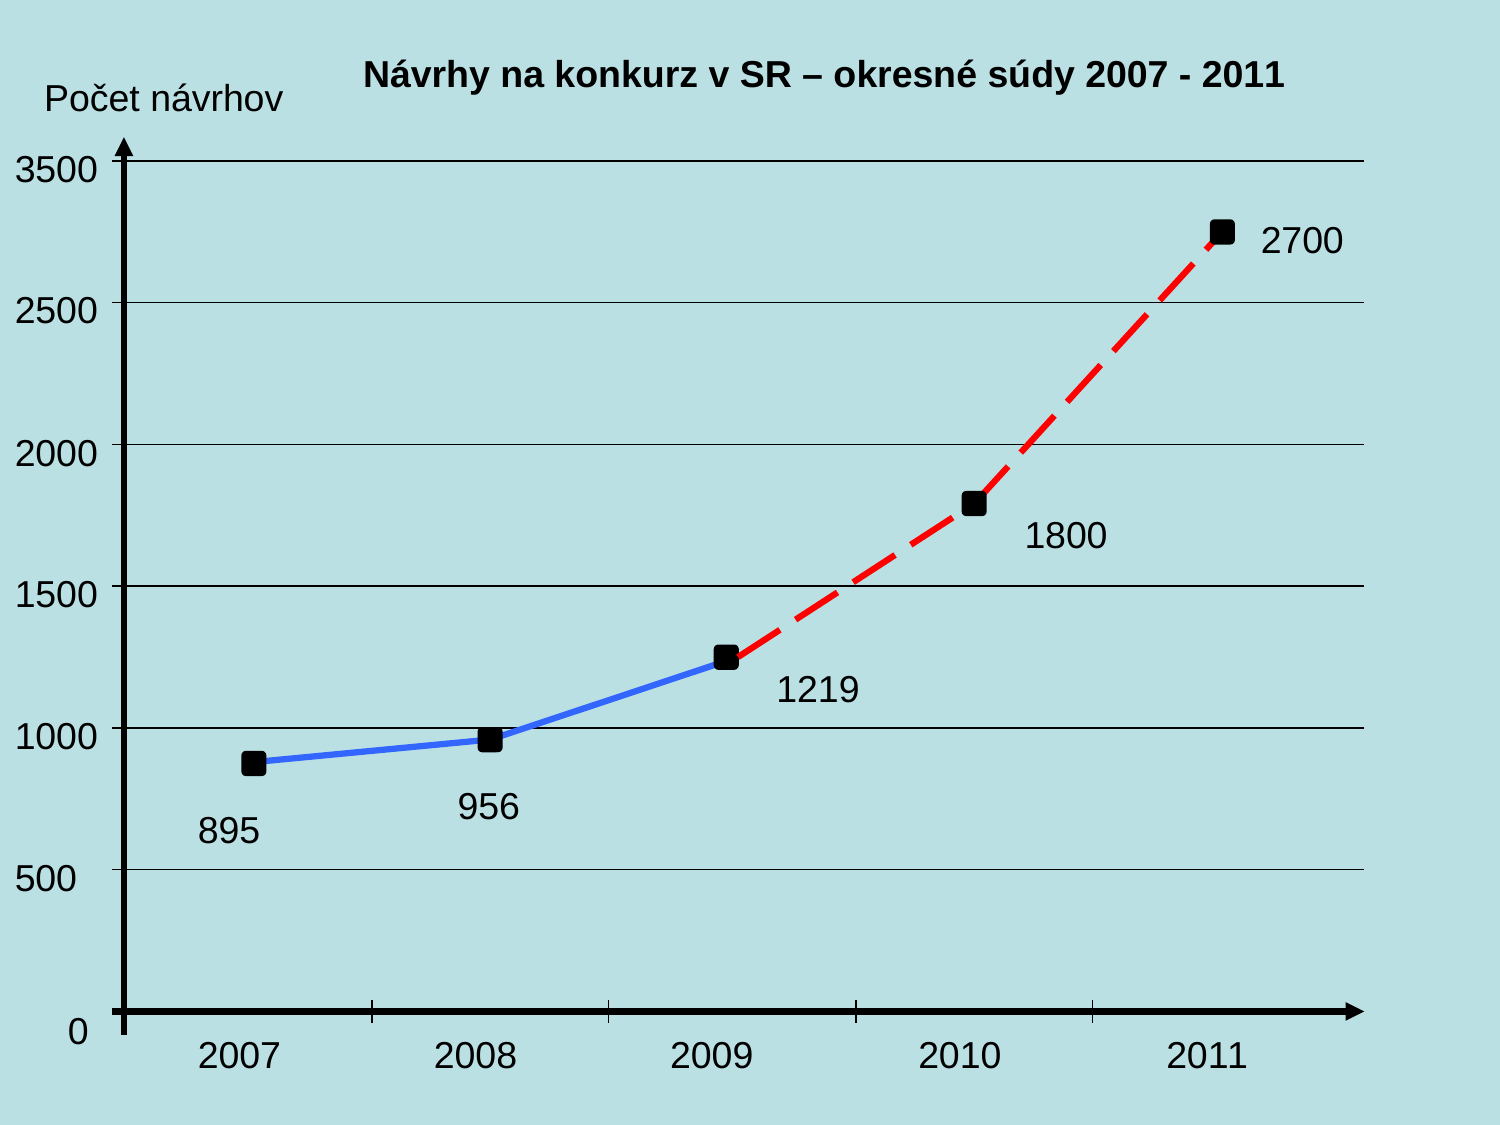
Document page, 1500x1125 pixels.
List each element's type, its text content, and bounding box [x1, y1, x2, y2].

text_box 2007 [183, 1023, 319, 1084]
text_box [242, 751, 266, 776]
text_box 2500 [0, 278, 136, 340]
text_box 956 [442, 774, 544, 836]
text_box 1500 [0, 562, 136, 623]
text_box [714, 645, 739, 670]
text_box [962, 491, 986, 516]
text_box 500 [0, 846, 101, 907]
text_box 2010 [903, 1023, 1040, 1084]
text_box 895 [183, 798, 284, 860]
text_box [478, 727, 502, 752]
text_box Počet návrhov [29, 66, 314, 127]
text_box 3500 [0, 137, 136, 198]
text_box Návrhy na konkurz v SR – okresné súdy 2007 - 2011 [348, 42, 1377, 104]
text_box 2700 [1246, 207, 1377, 269]
text_box 1800 [1009, 503, 1164, 564]
text_box 1000 [0, 704, 136, 765]
text_box 2011 [1151, 1023, 1288, 1084]
text_box 2000 [0, 420, 136, 482]
text_box 0 [53, 999, 113, 1060]
text_box [1210, 220, 1235, 244]
text_box 2008 [419, 1023, 555, 1084]
text_box 1219 [761, 656, 892, 718]
text_box 2009 [655, 1023, 792, 1084]
